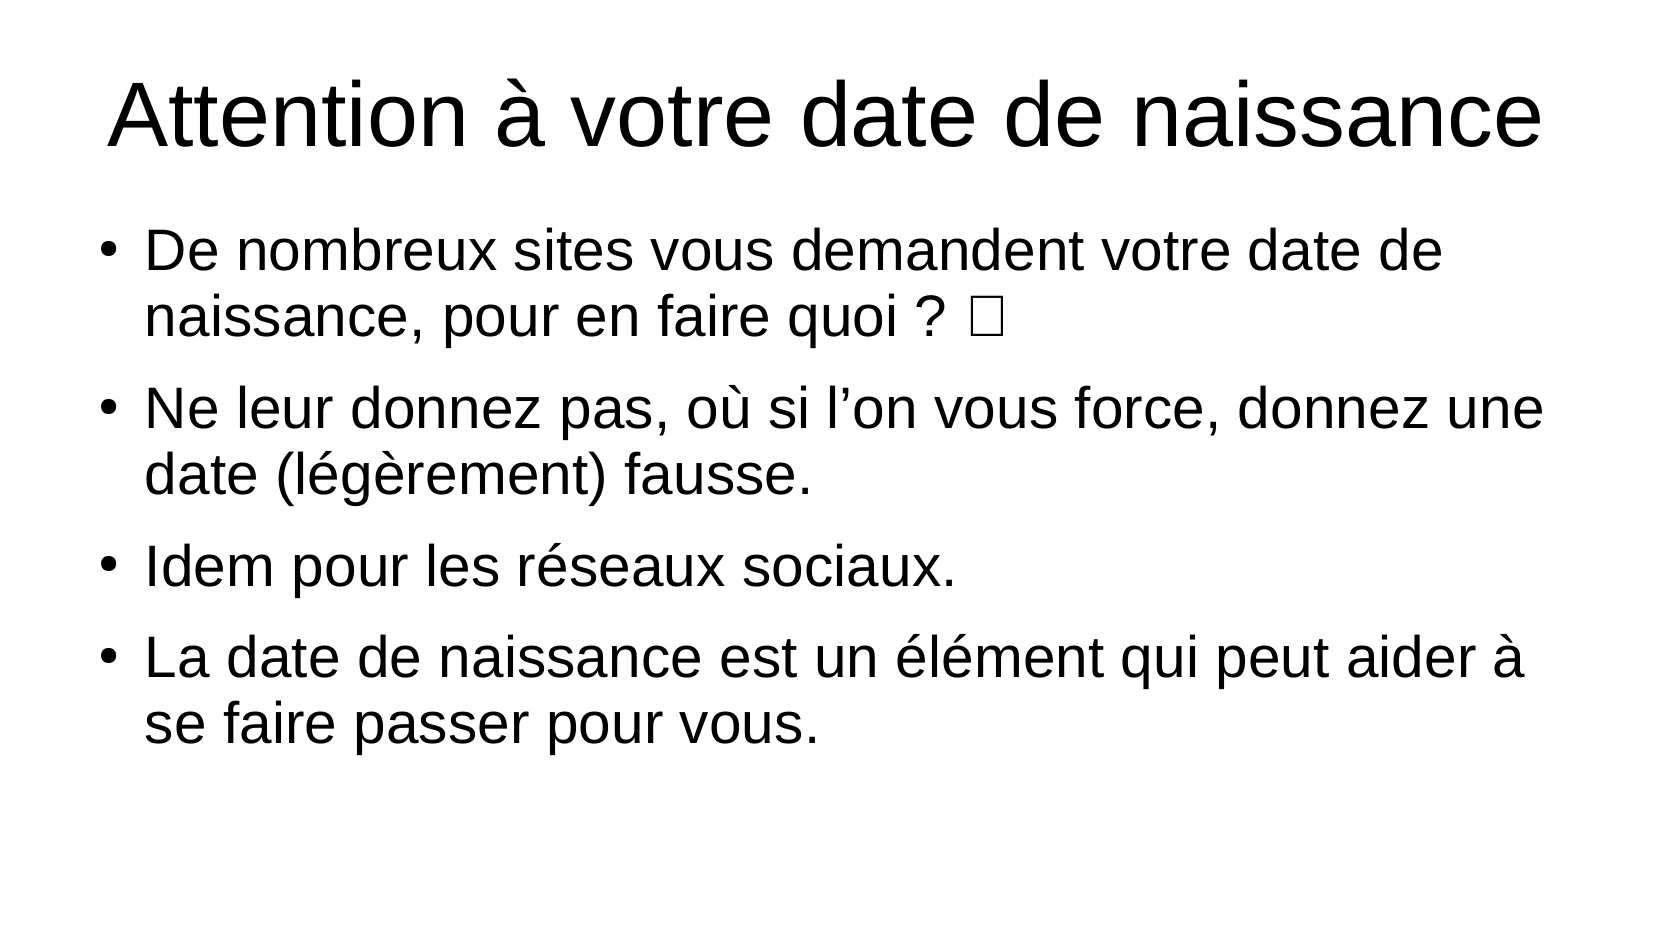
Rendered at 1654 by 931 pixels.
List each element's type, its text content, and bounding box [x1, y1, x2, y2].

title Attention à votre date de naissance [82, 37, 1571, 193]
list De nombreux sites vous demandent votre date de naissance, pour en faire quoi ? 🤨 Ne leur donnez pas, où si l’on vous force, donnez une date (légèrement) fausse. Idem pour les réseaux sociaux. La date de naissance est un élément qui peut aider à se faire passer pour vous. [82, 217, 1571, 758]
